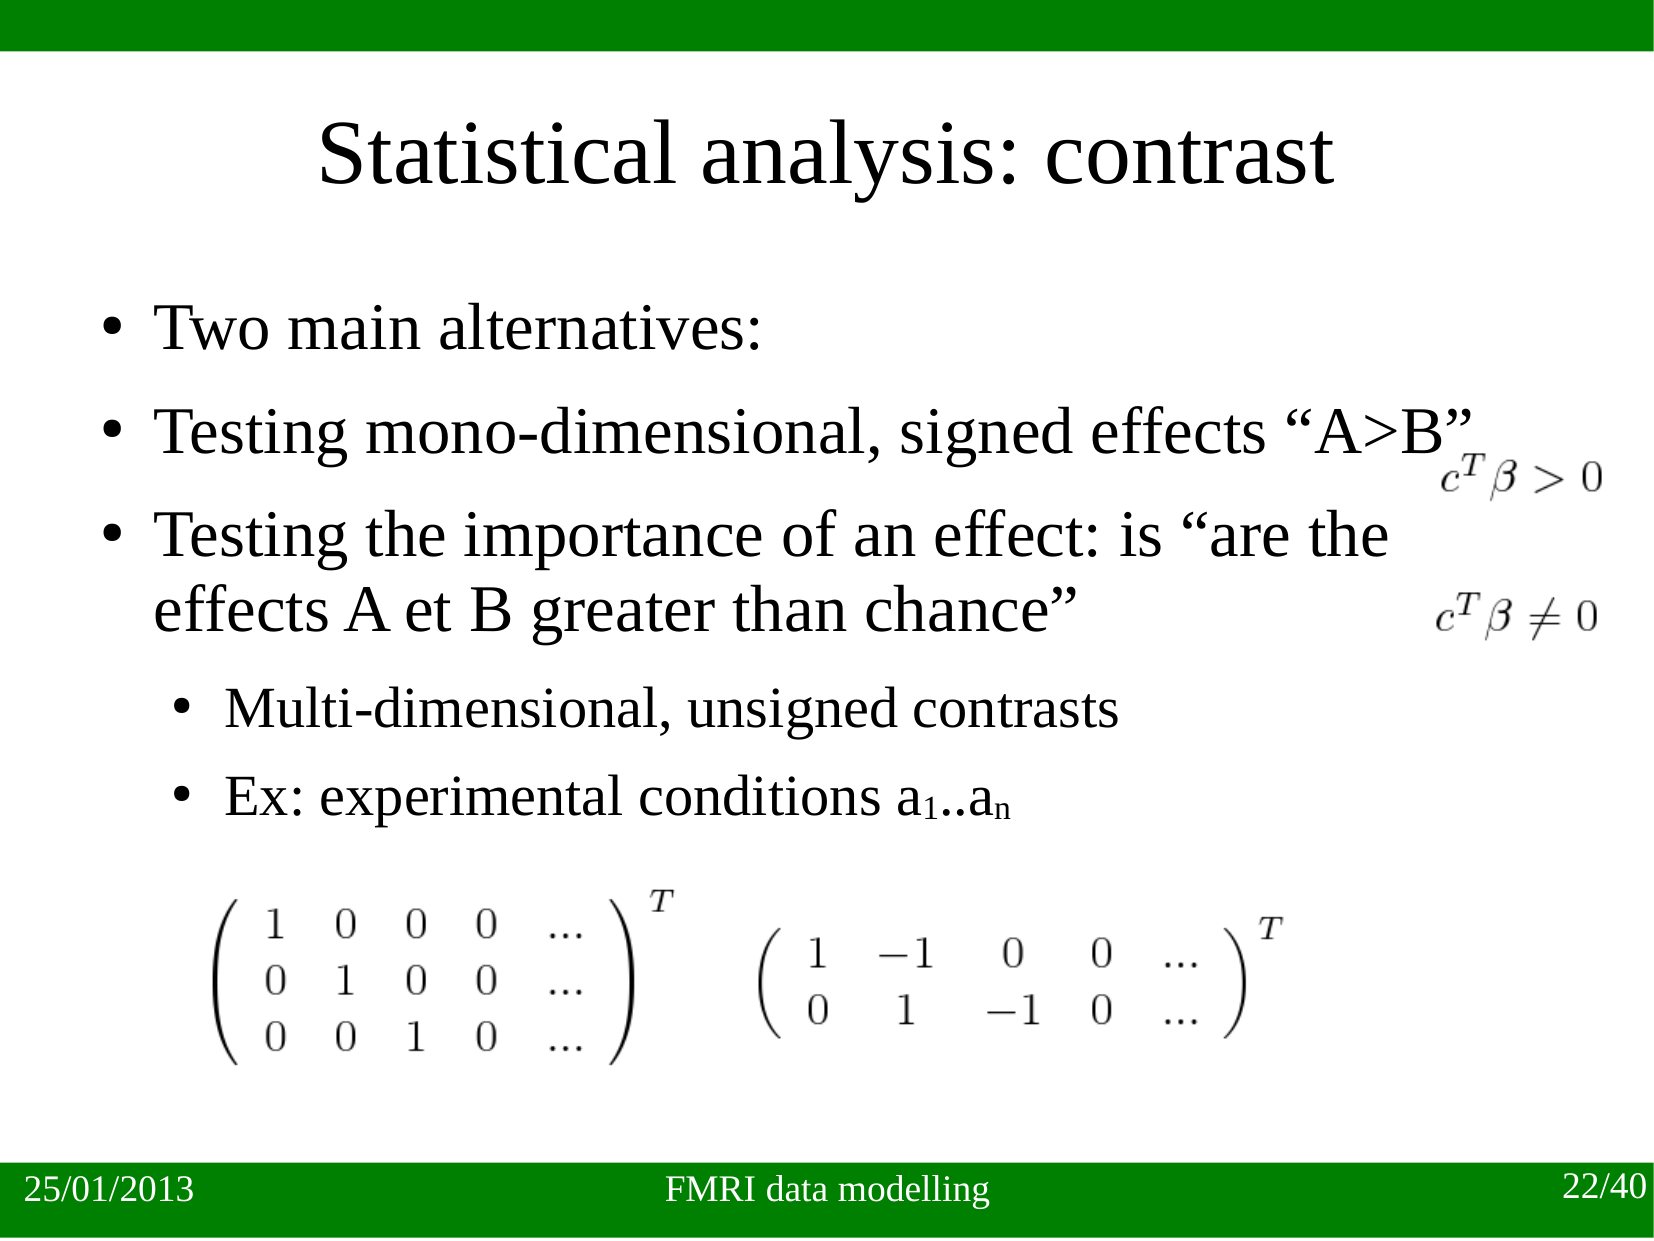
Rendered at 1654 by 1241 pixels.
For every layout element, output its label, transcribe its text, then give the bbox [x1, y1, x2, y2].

picture [751, 911, 1290, 1045]
list Two main alternatives: Testing mono-dimensional, signed effects “A>B” Testing the importance of an effect: is “are the effects A et B greater than chance” Multi-dimensional, unsigned contrasts Ex: experimental conditions a1..an [82, 290, 1571, 1109]
picture [202, 876, 683, 1070]
picture [1432, 588, 1608, 647]
title Statistical analysis: contrast [82, 56, 1571, 250]
picture [1571, 441, 1605, 506]
